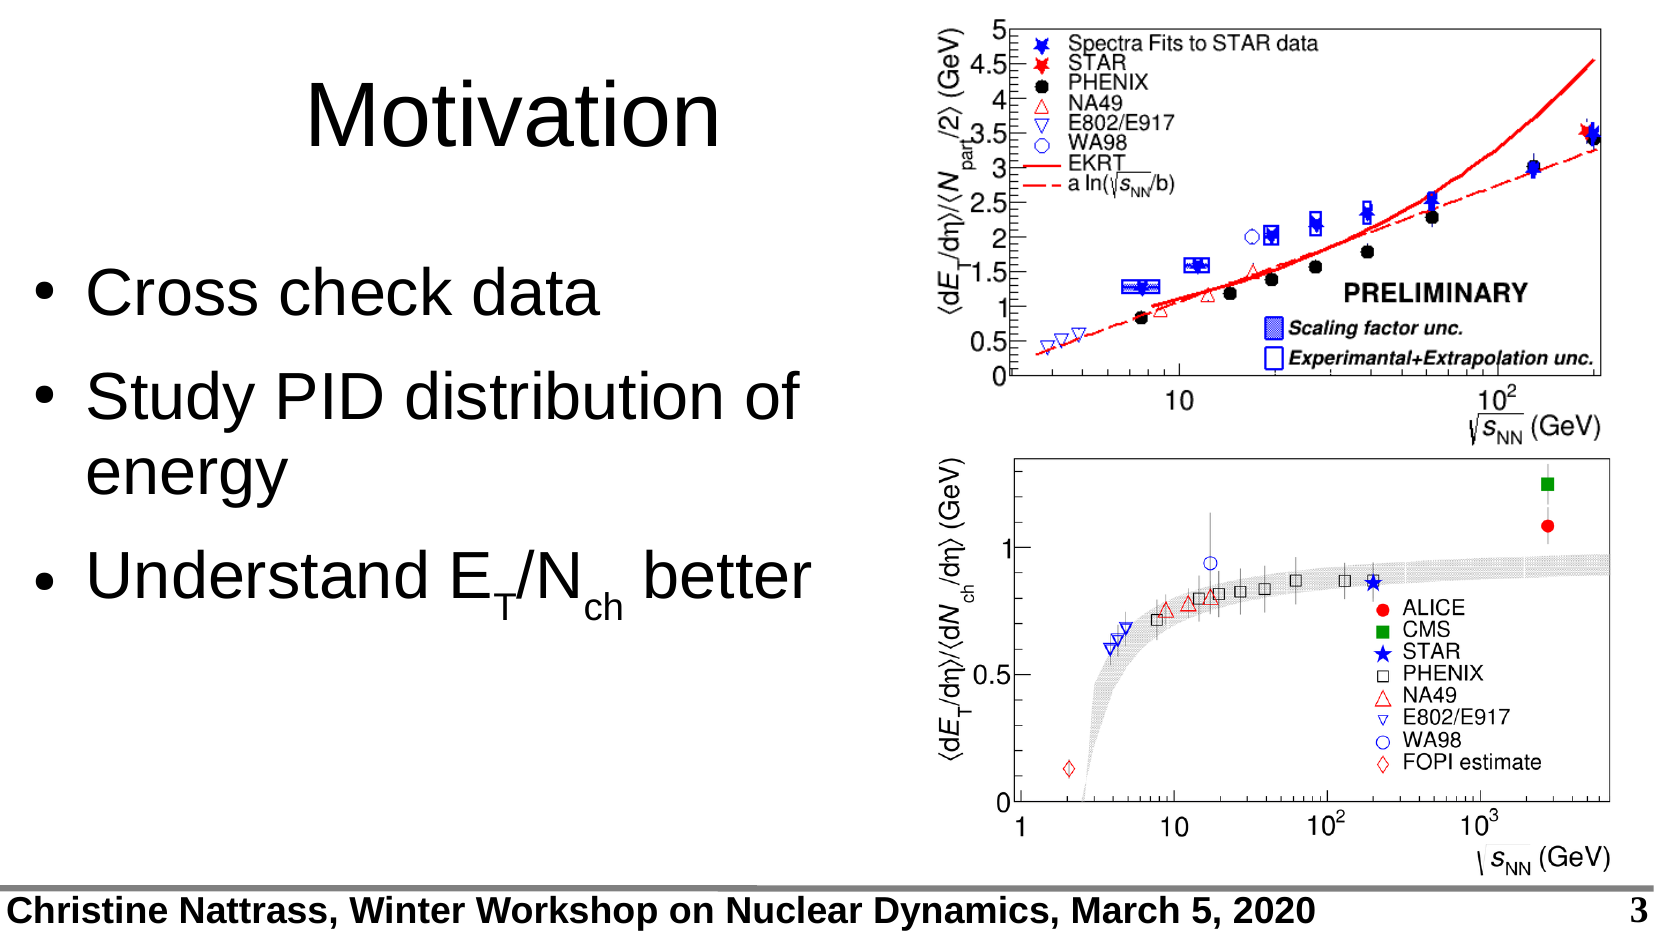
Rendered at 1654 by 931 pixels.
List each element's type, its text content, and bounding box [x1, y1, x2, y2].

picture [929, 17, 1621, 876]
list Cross check data Study PID distribution of energy Understand ET/Nch better [15, 255, 886, 856]
title Motivation [82, 37, 933, 193]
